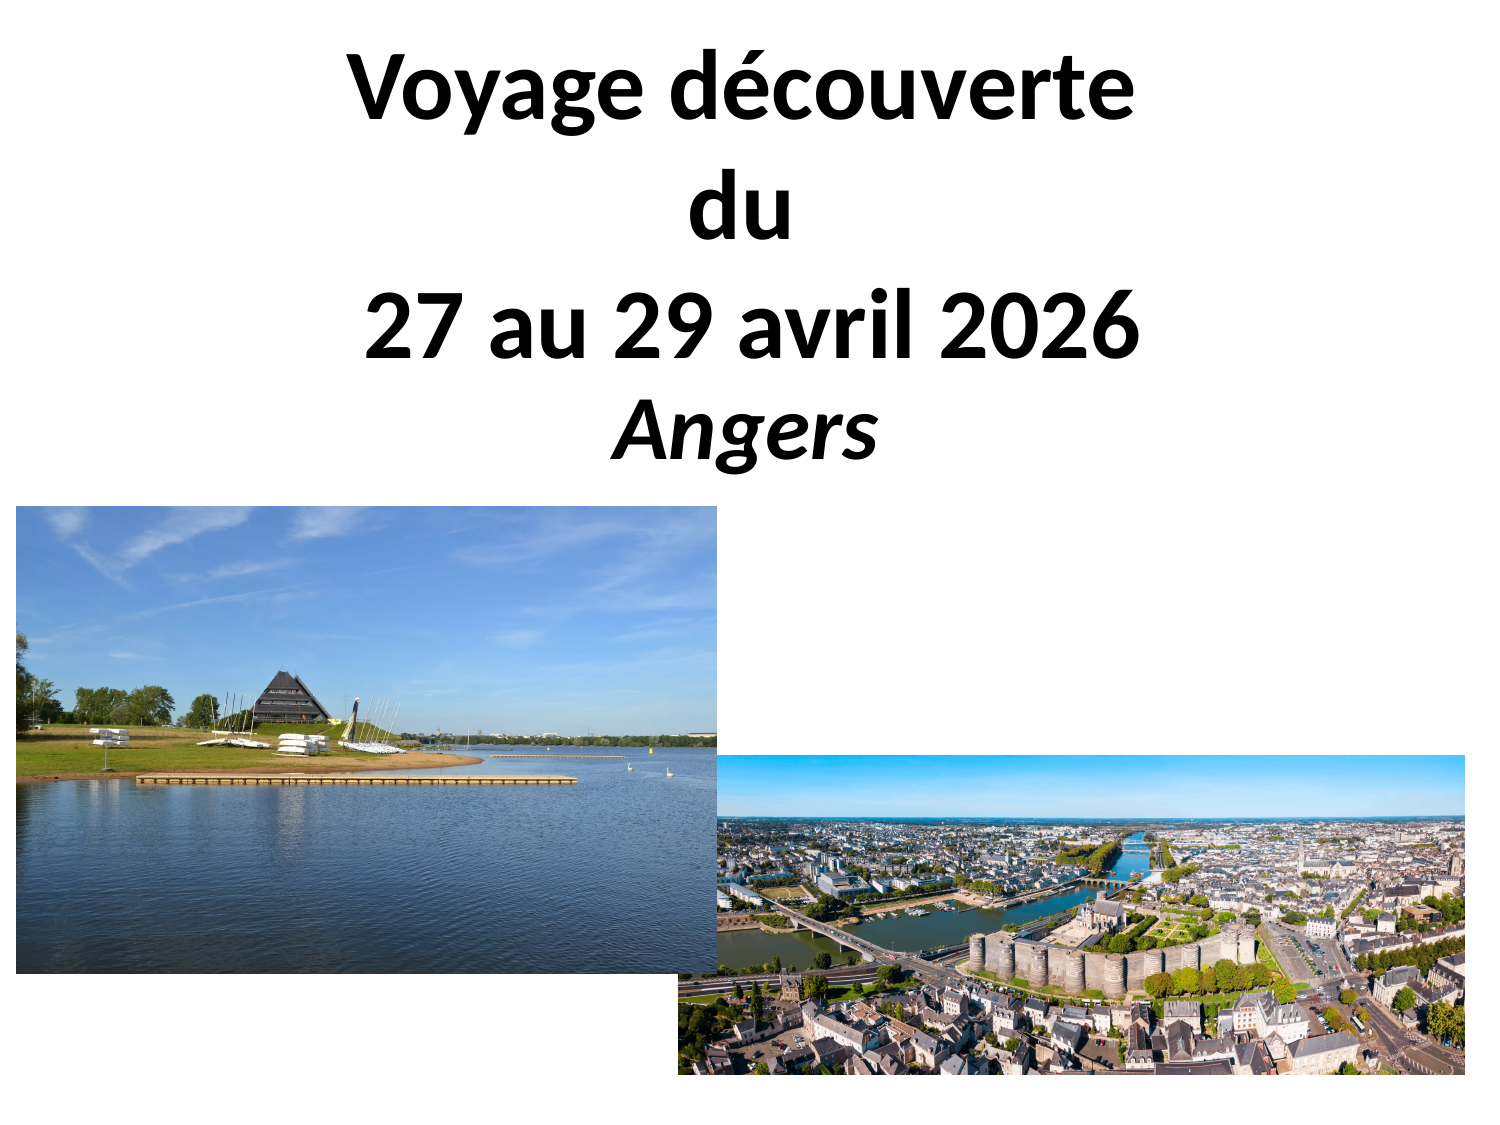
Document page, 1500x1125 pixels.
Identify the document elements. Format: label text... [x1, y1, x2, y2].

text_box Angers [311, 380, 1182, 493]
title Voyage découverte du 27 au 29 avril 2026 [53, 11, 1453, 331]
picture [16, 506, 1465, 1075]
